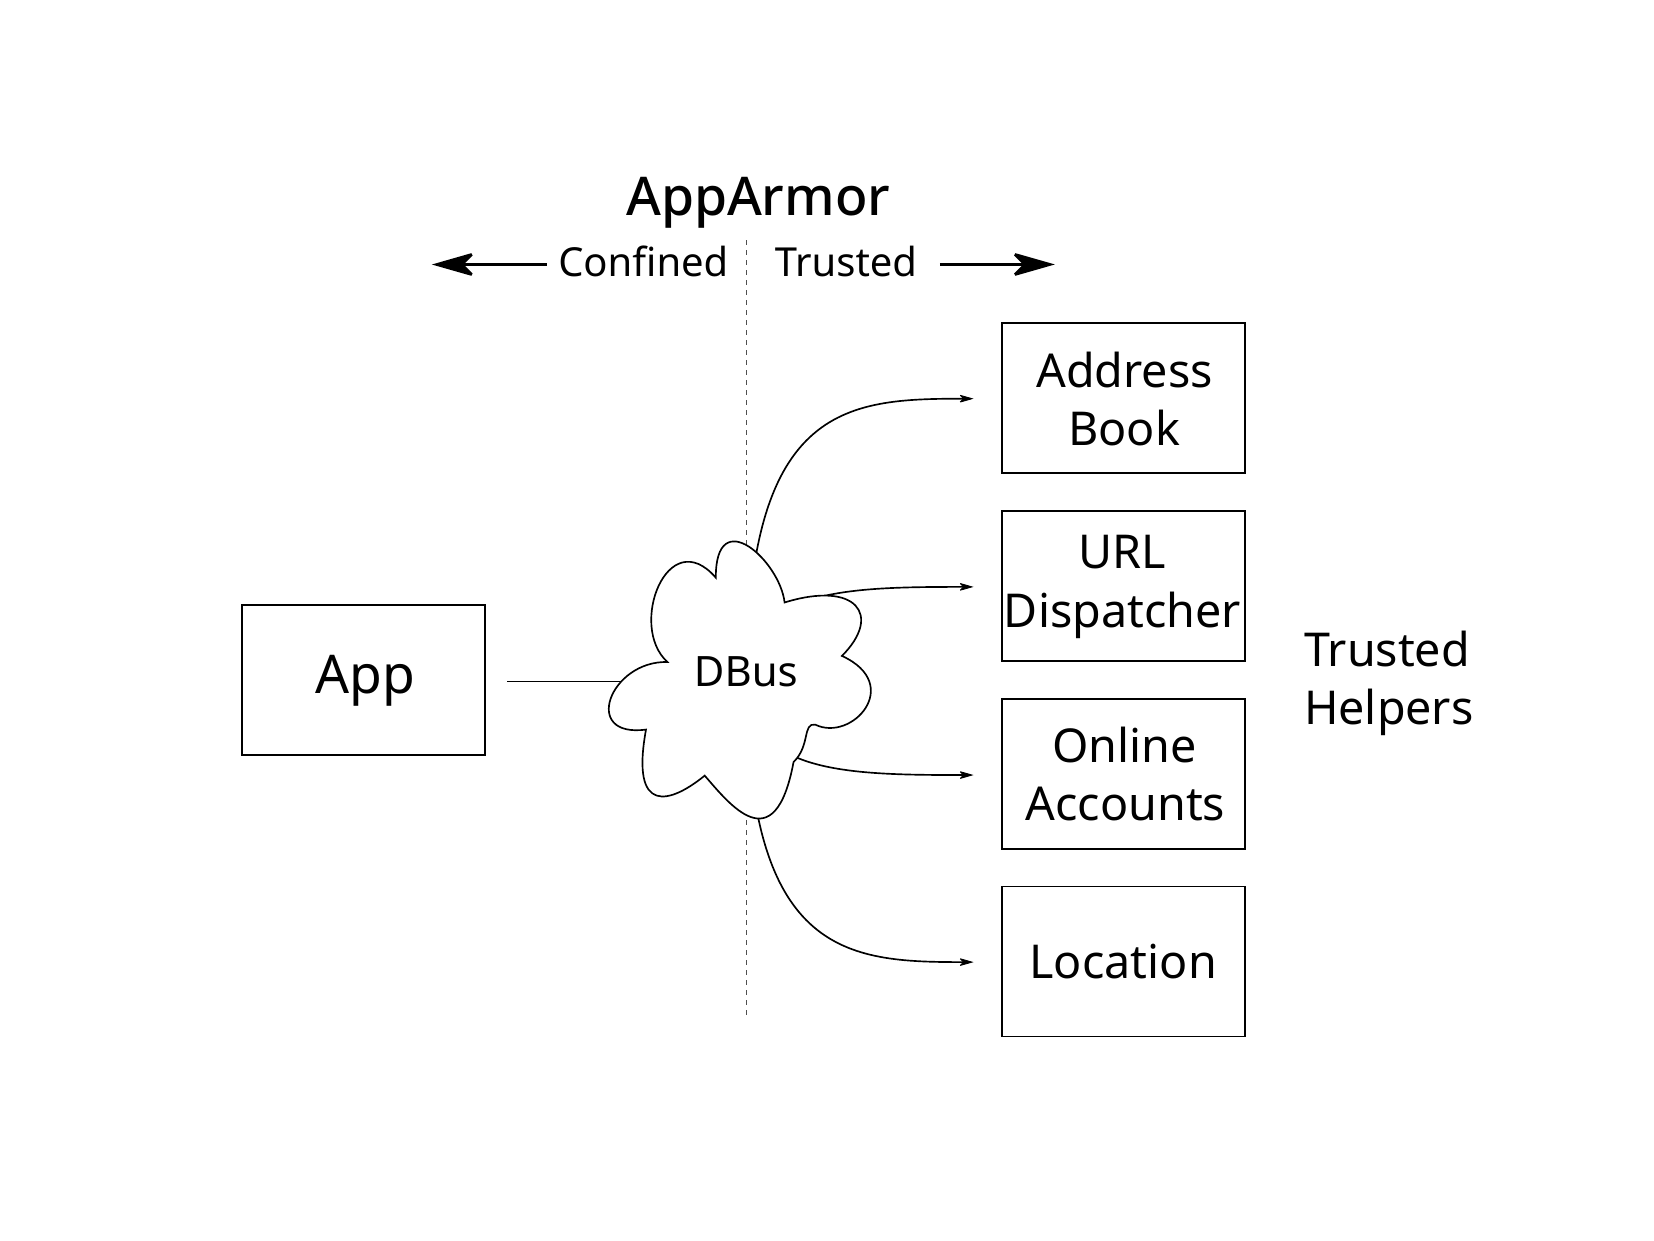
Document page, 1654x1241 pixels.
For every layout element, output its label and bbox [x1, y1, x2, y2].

picture [206, 144, 1501, 1072]
